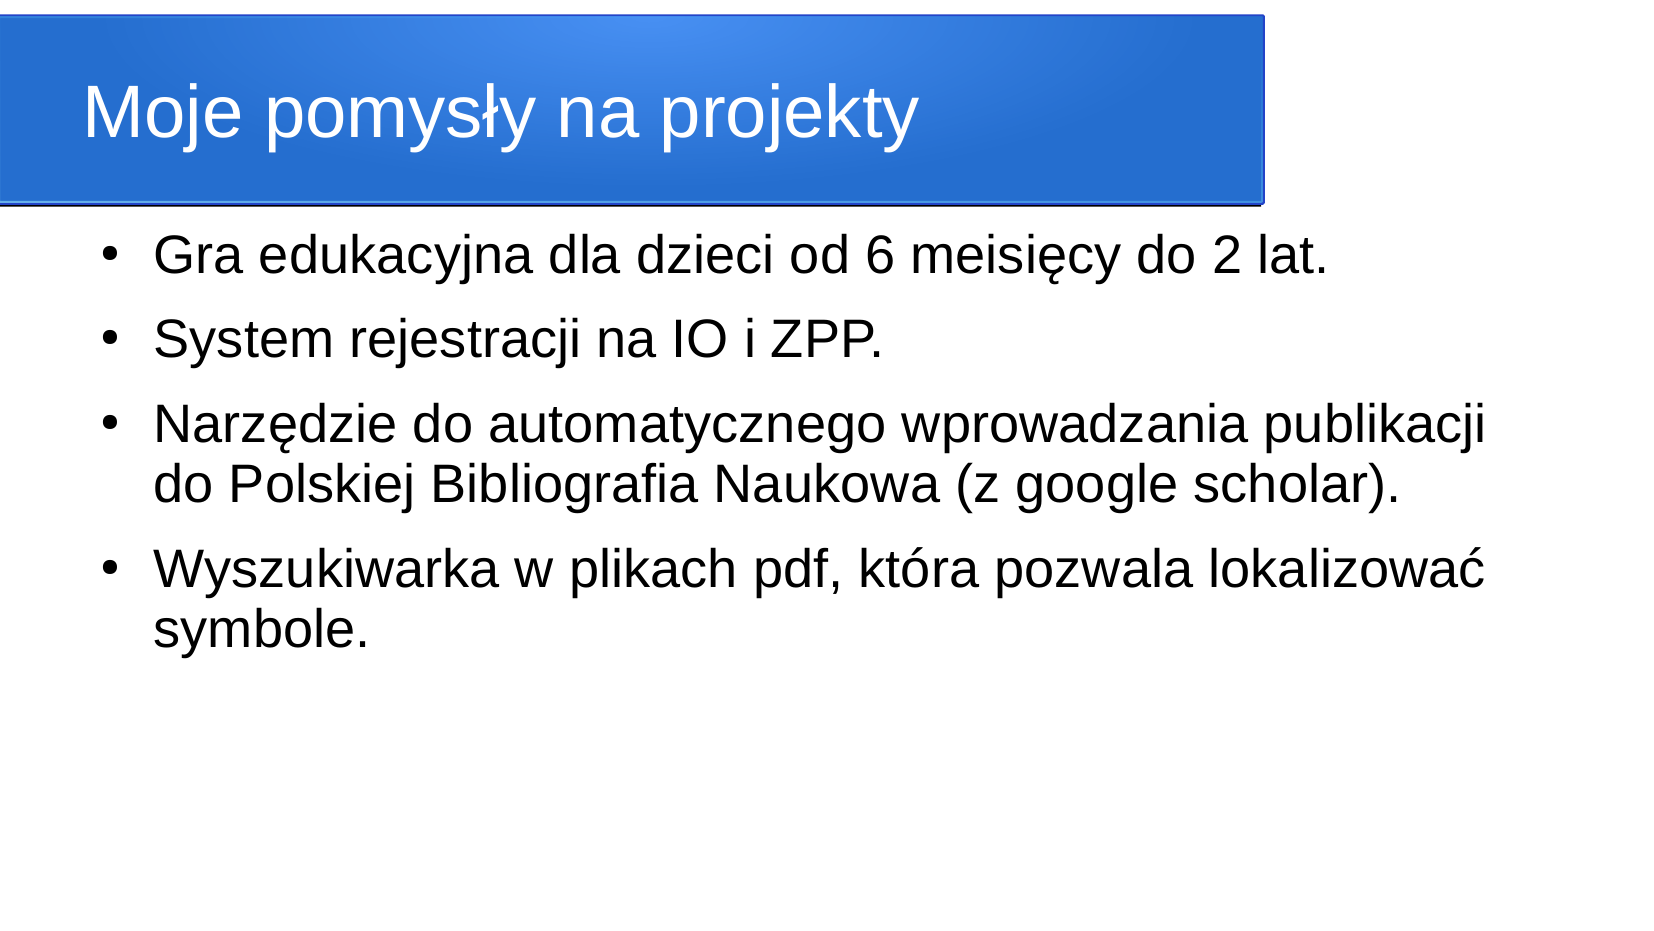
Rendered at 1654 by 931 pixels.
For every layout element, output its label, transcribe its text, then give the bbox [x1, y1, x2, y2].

list Gra edukacyjna dla dzieci od 6 meisięcy do 2 lat. System rejestracji na IO i ZPP. Narzędzie do automatycznego wprowadzania publikacji do Polskiej Bibliografia Naukowa (z google scholar). Wyszukiwarka w plikach pdf, która pozwala lokalizować symbole. [82, 224, 1571, 764]
title Moje pomysły na projekty [82, 35, 1235, 189]
